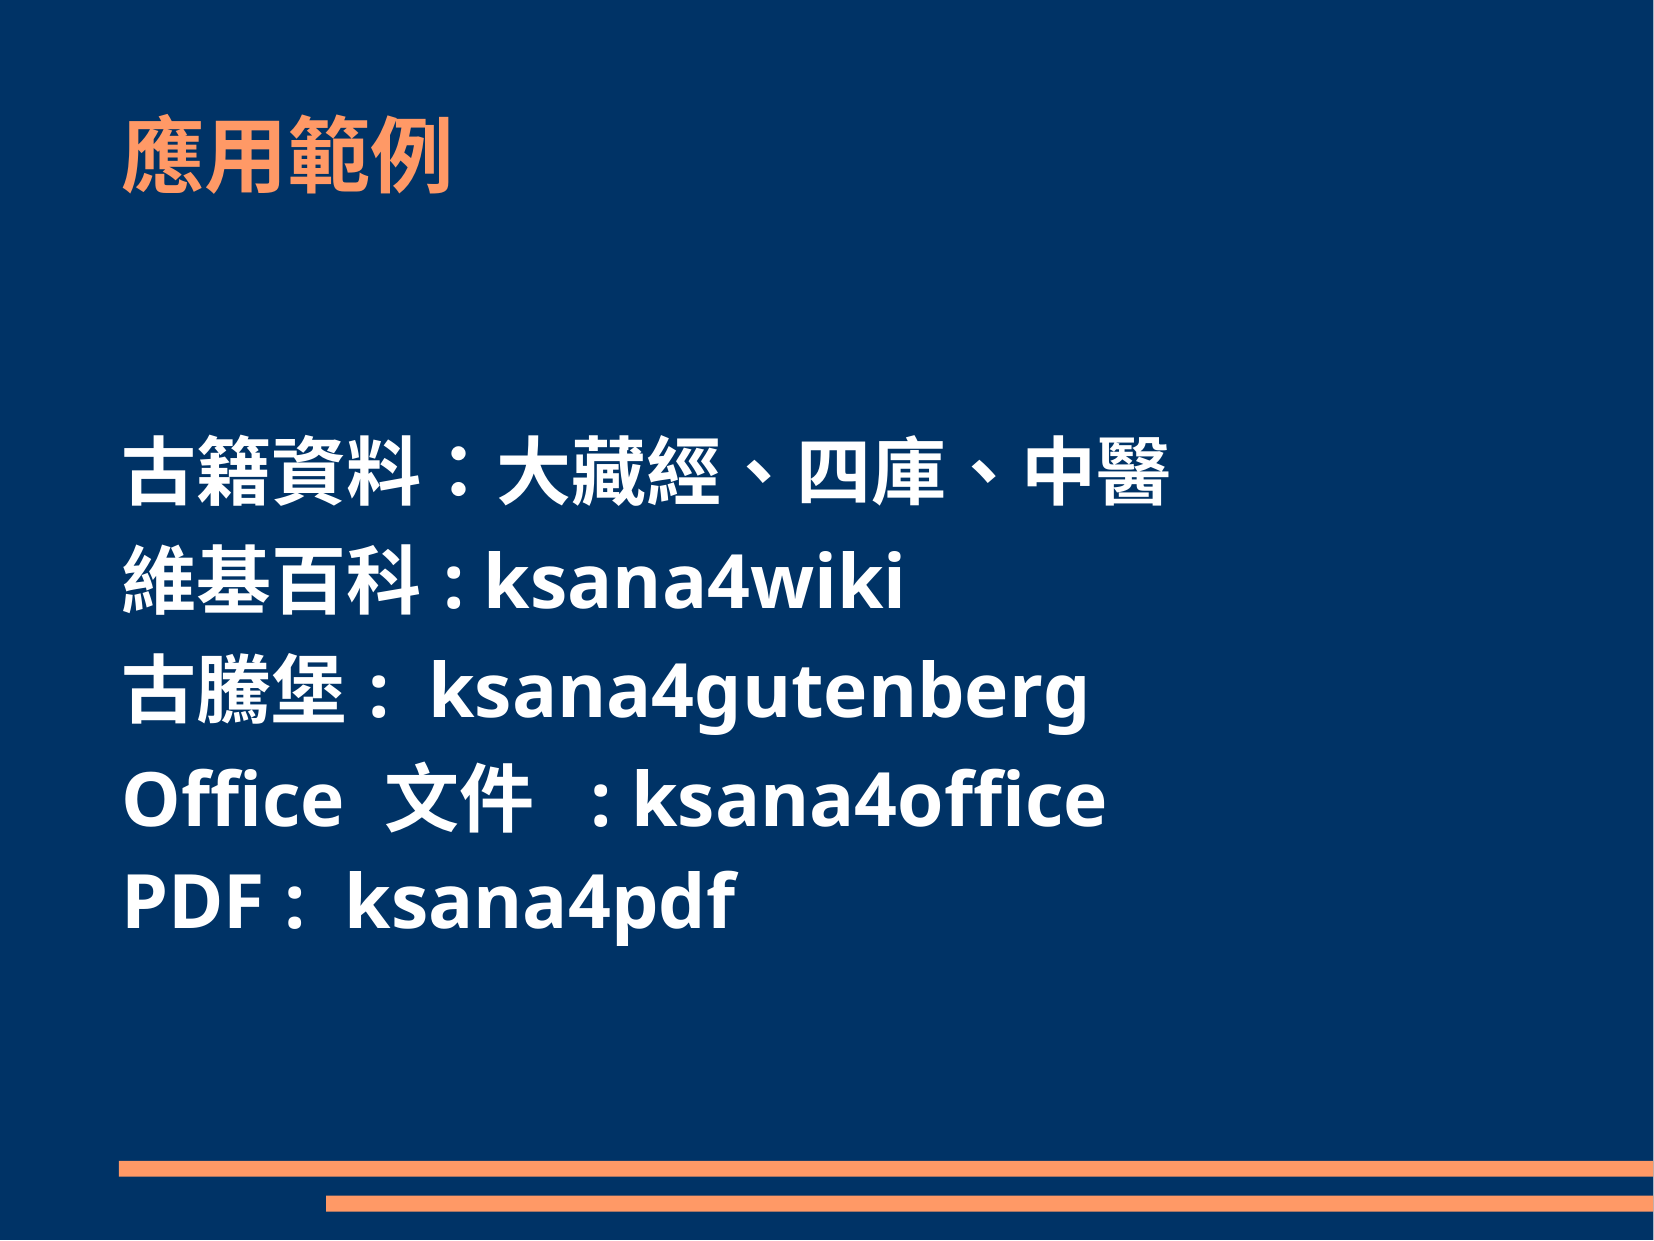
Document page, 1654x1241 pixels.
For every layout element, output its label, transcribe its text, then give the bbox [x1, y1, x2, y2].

subtitle 古籍資料：大藏經、四庫、中醫 維基百科: ksana4wiki 古騰堡: ksana4gutenberg Office 文件 : ksana4office PDF : ksana4pdf [121, 322, 1561, 1132]
title 應用範例 [121, 46, 1534, 254]
